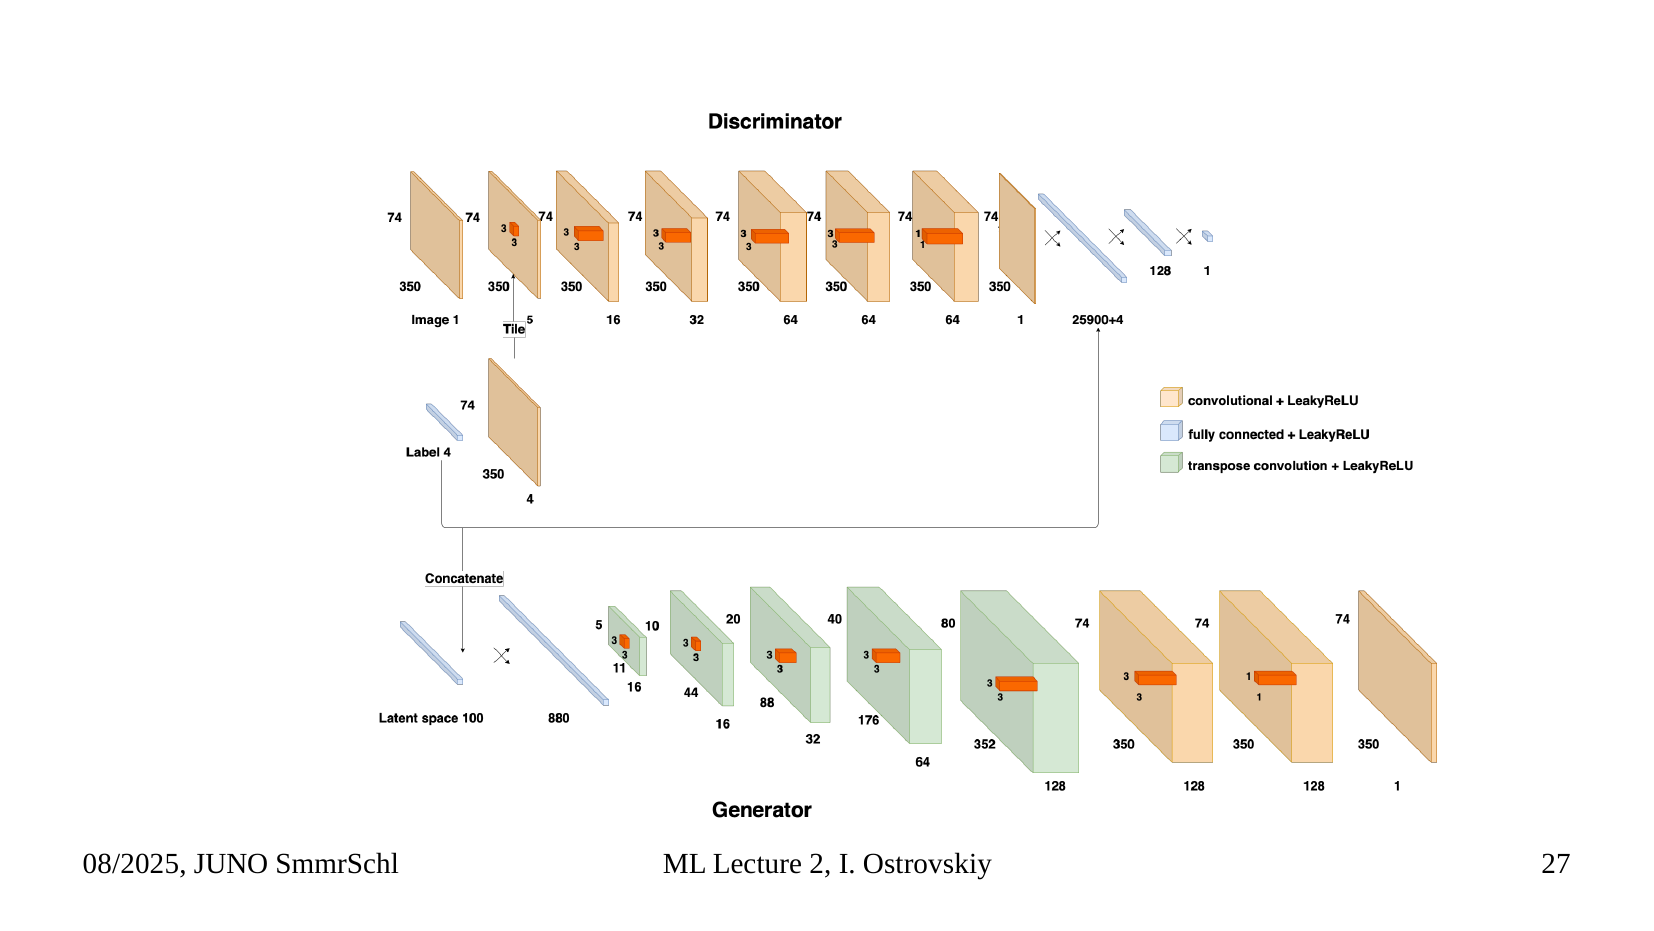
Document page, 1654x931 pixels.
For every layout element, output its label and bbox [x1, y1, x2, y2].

picture [371, 105, 1442, 825]
